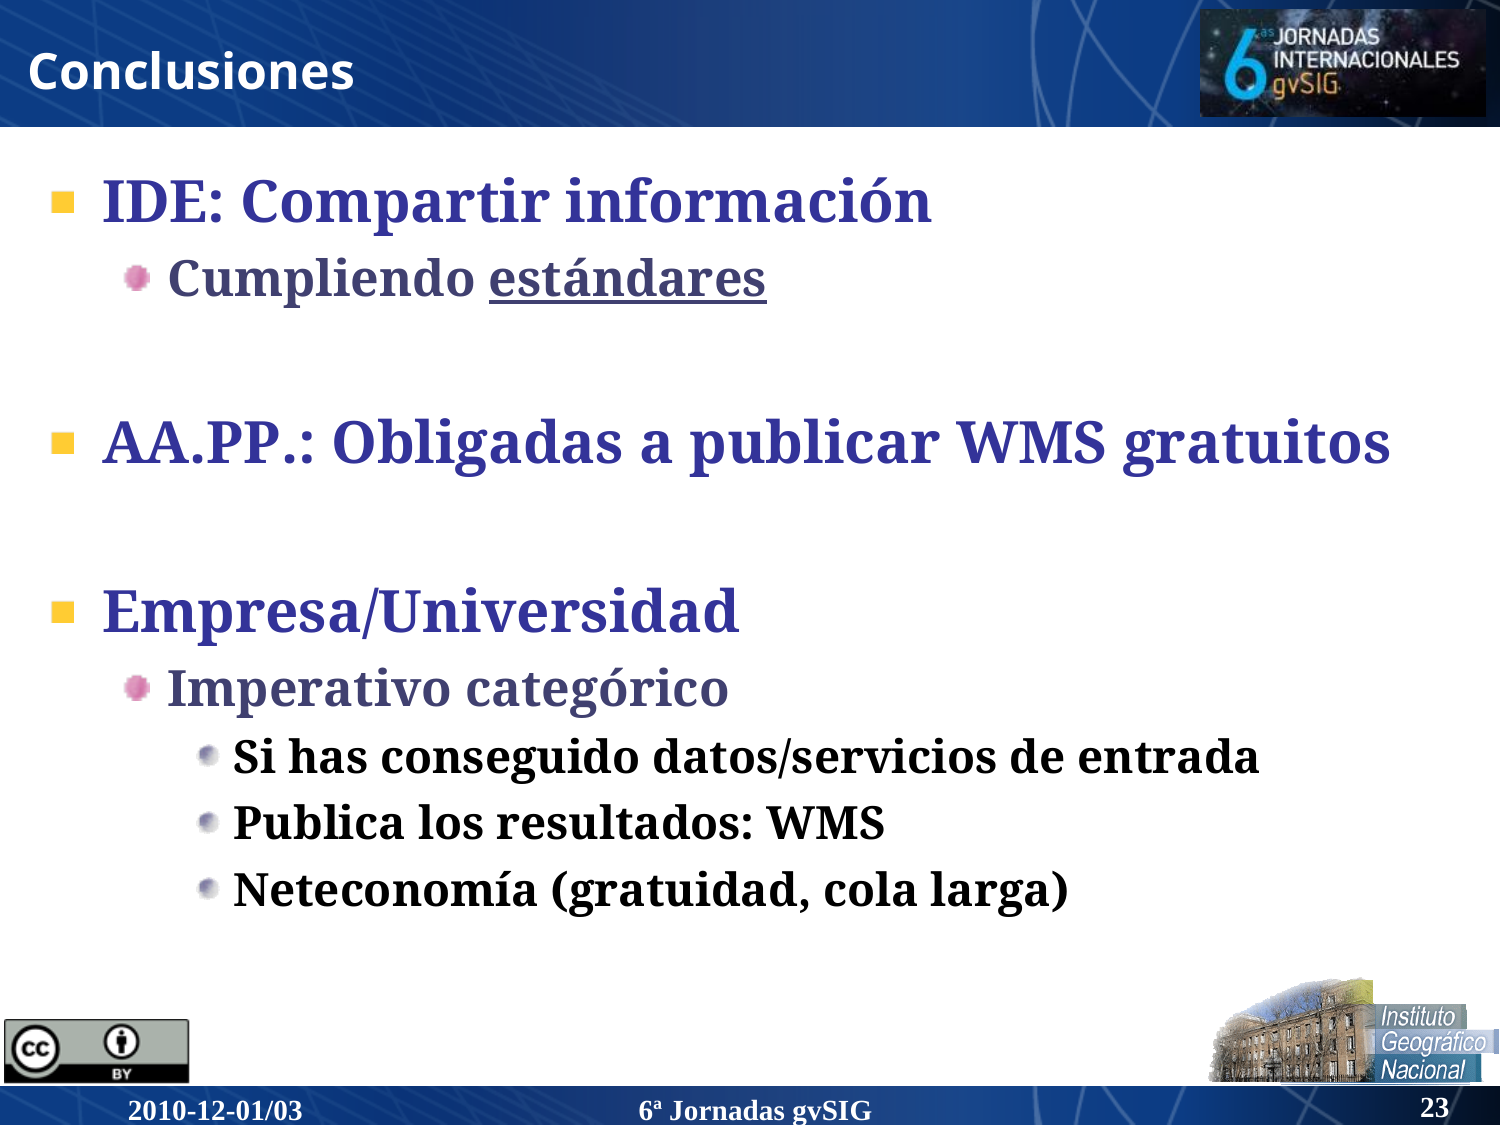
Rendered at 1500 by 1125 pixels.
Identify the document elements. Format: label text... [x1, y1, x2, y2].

picture [0, 0, 1500, 127]
title Conclusiones [0, 31, 1276, 107]
list IDE: Compartir información Cumpliendo estándares AA.PP.: Obligadas a publicar WMS gratuitos Empresa/Universidad Imperativo categórico Si has conseguido datos/servicios de entrada Publica los resultados: WMS Neteconomía (gratuidad, cola larga) [31, 156, 1465, 1005]
picture [0, 968, 1500, 1125]
